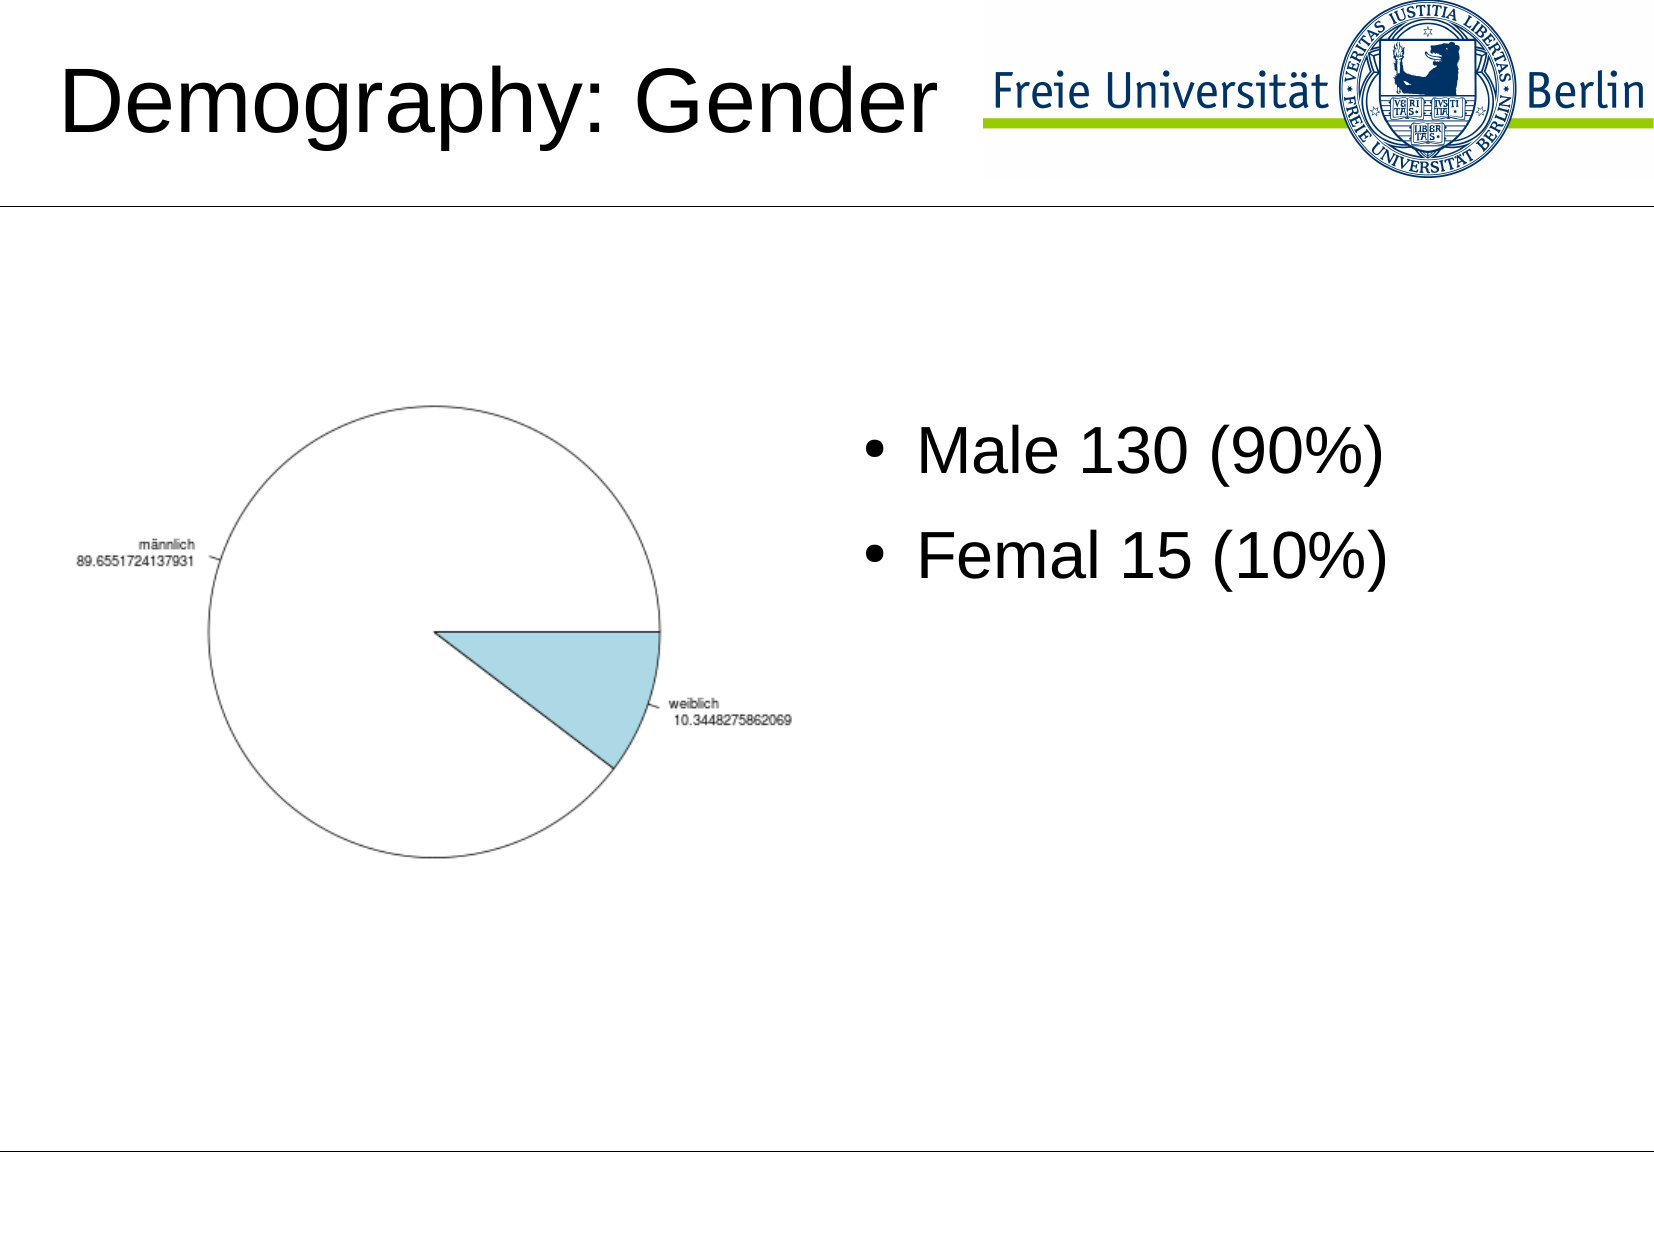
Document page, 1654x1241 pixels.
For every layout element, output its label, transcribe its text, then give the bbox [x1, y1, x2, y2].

picture [71, 277, 798, 1004]
list Male 130 (90%) Femal 15 (10%) [845, 413, 1572, 1232]
title Demography: Gender [0, 41, 1004, 160]
picture [983, 0, 1654, 178]
